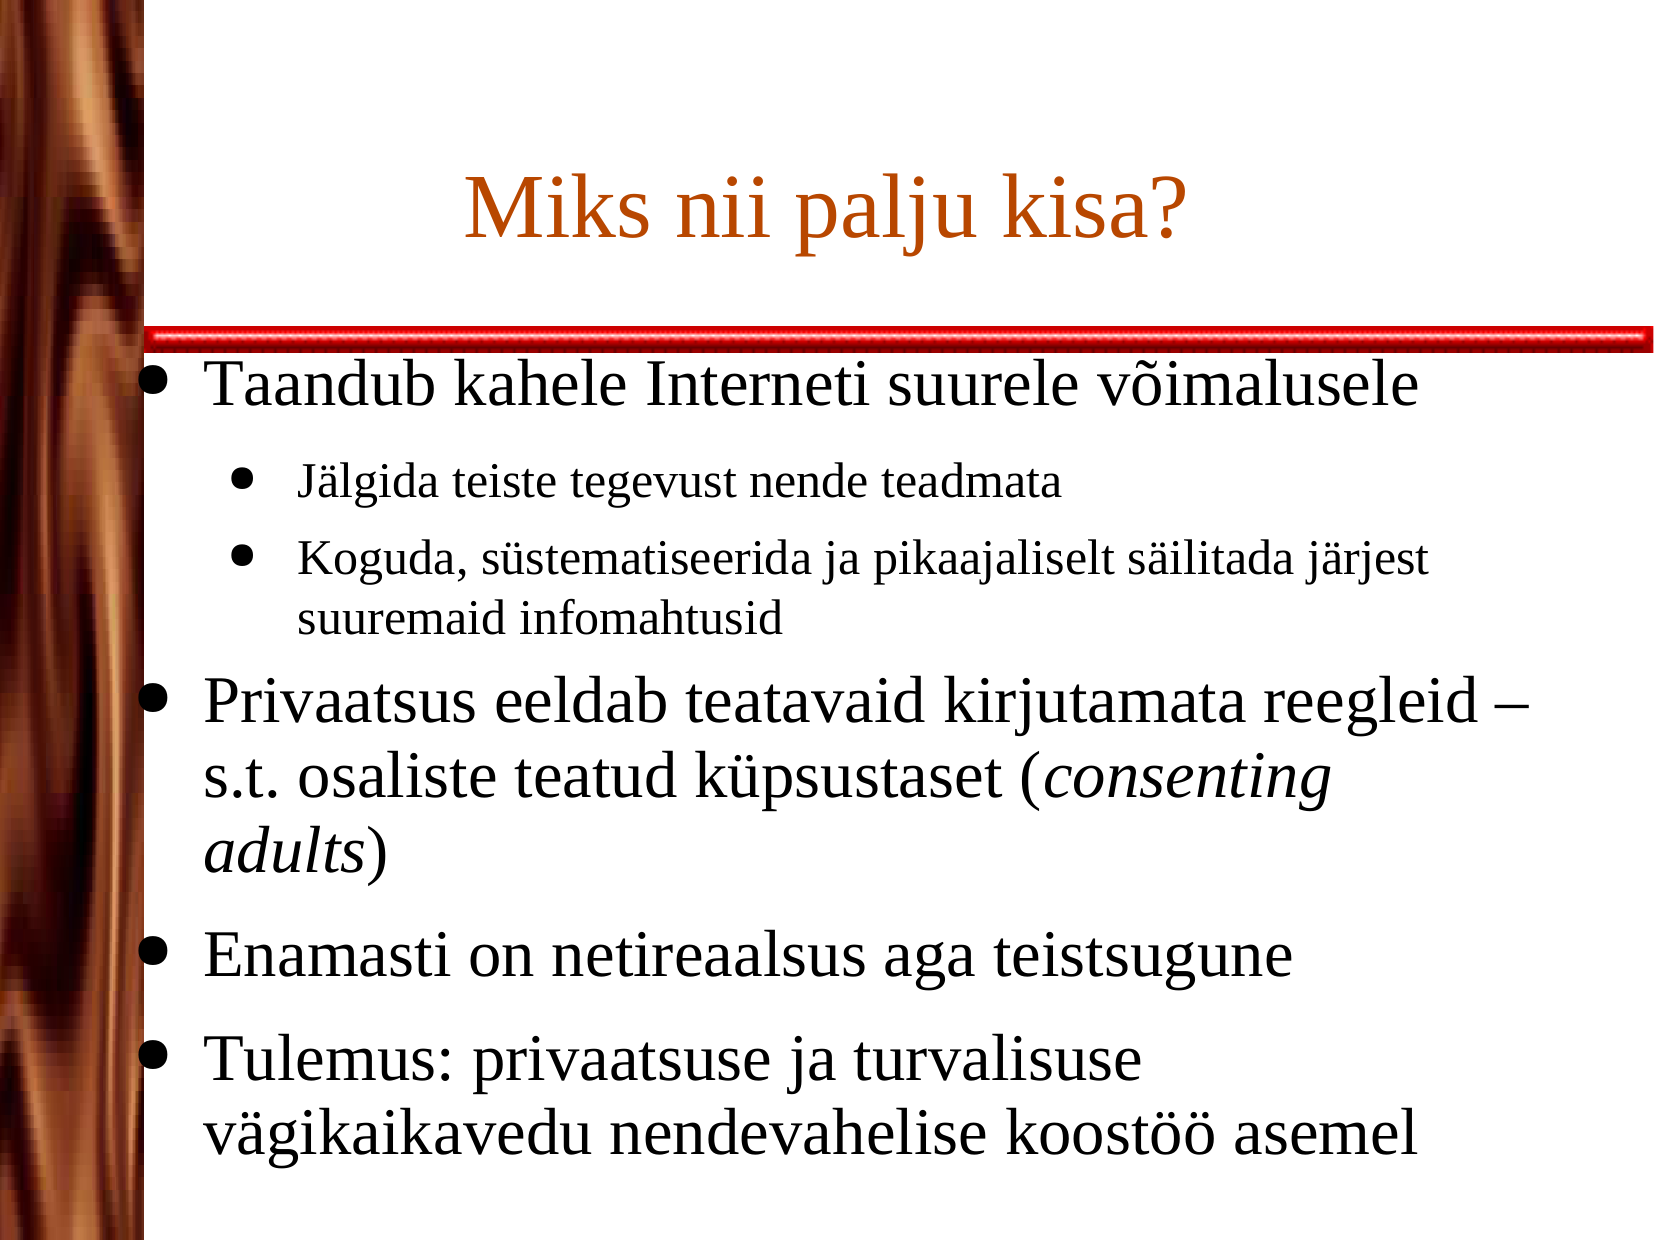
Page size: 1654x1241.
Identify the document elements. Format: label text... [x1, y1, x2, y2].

title Miks nii palju kisa? [121, 102, 1534, 310]
list Taandub kahele Interneti suurele võimalusele Jälgida teiste tegevust nende teadmata Koguda, süstematiseerida ja pikaajaliselt säilitada järjest suuremaid infomahtusid Privaatsus eeldab teatavaid kirjutamata reegleid – s.t. osaliste teatud küpsustaset (consenting adults) Enamasti on netireaalsus aga teistsugune Tulemus: privaatsuse ja turvalisuse vägikaikavedu nendevahelise koostöö asemel [121, 344, 1534, 1171]
picture [0, 0, 1654, 1240]
